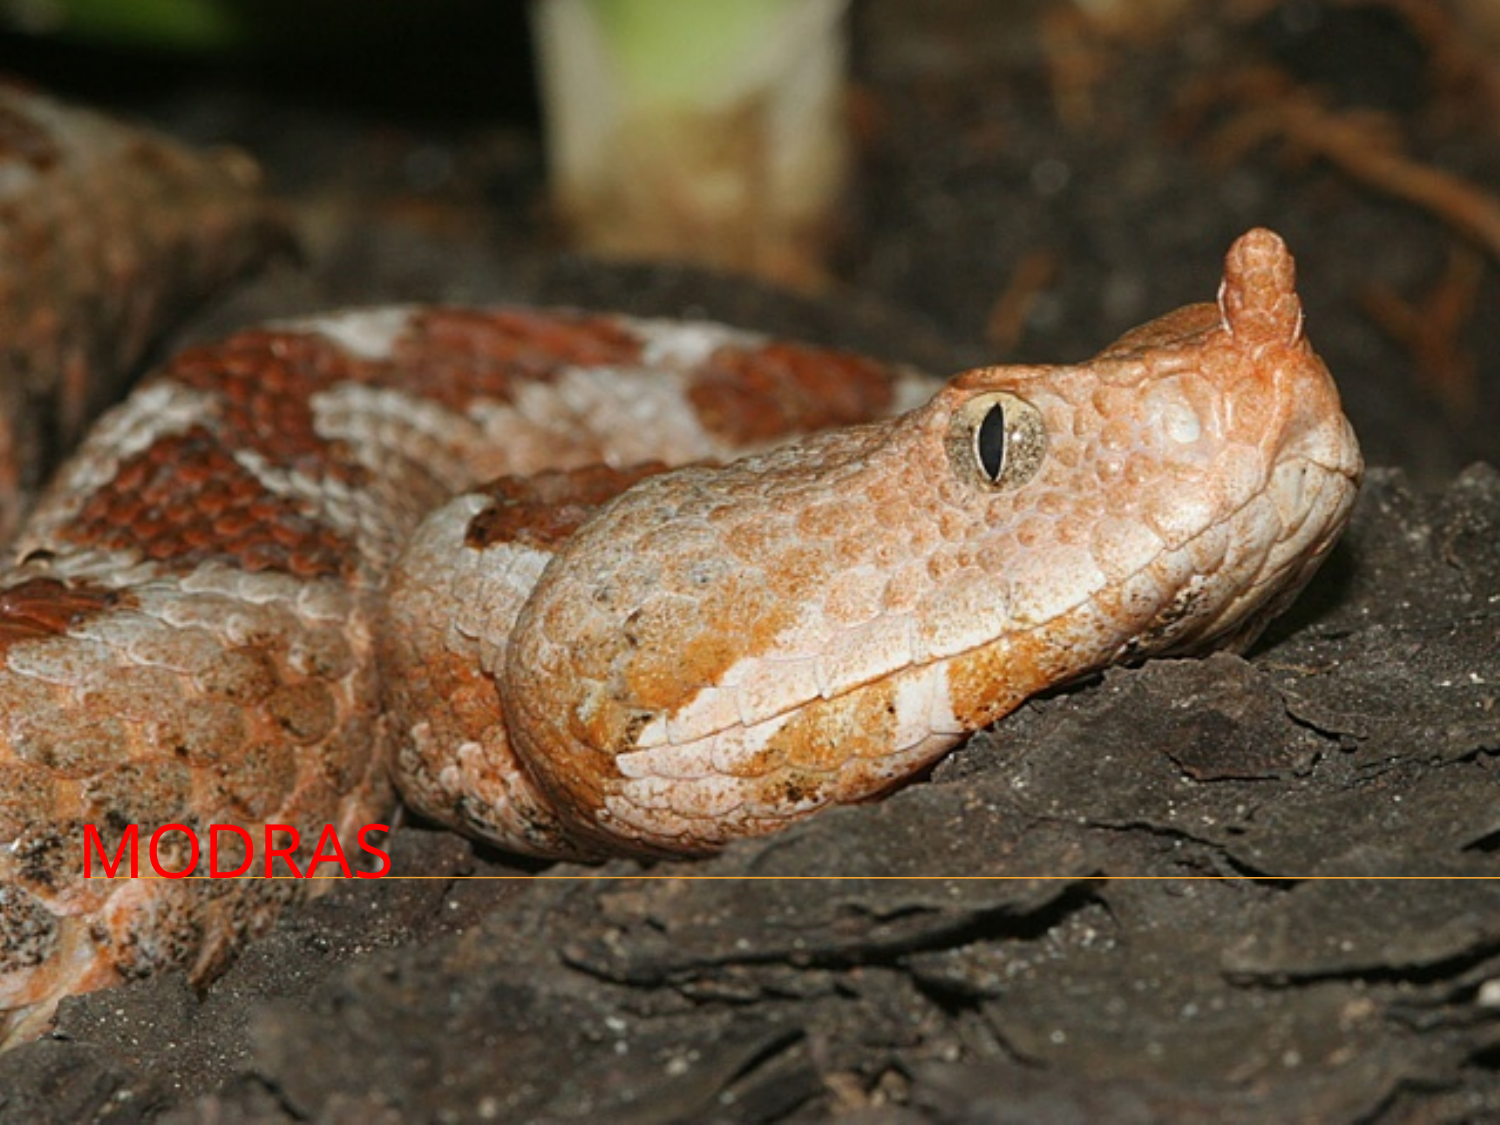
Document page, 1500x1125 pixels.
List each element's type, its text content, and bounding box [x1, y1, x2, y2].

picture [0, 0, 1500, 1125]
title Modras [62, 796, 1450, 997]
